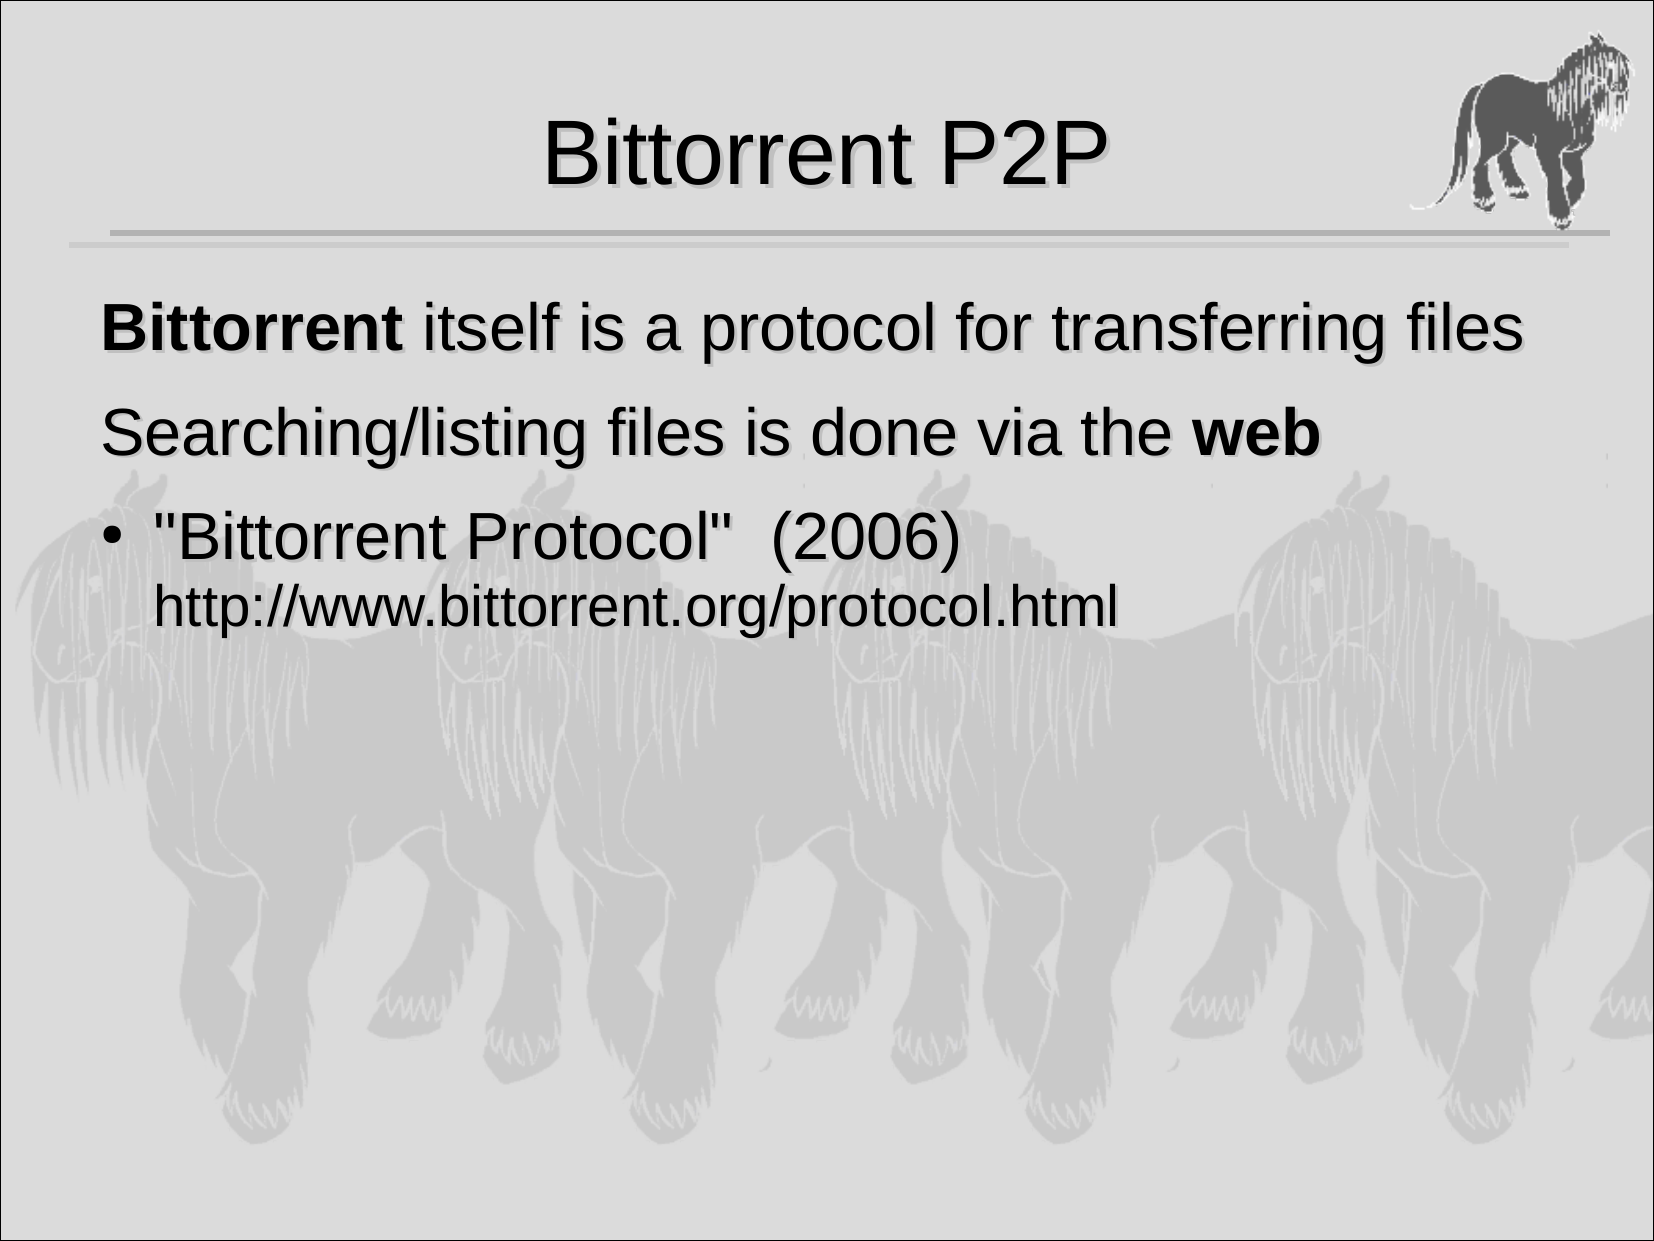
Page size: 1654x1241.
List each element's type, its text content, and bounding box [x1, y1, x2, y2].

list Bittorrent itself is a protocol for transferring files Searching/listing files is done via the web "Bittorrent Protocol" (2006) http://www.bittorrent.org/protocol.html [82, 290, 1571, 1109]
picture [1401, 25, 1639, 236]
title Bittorrent P2P [82, 49, 1571, 257]
